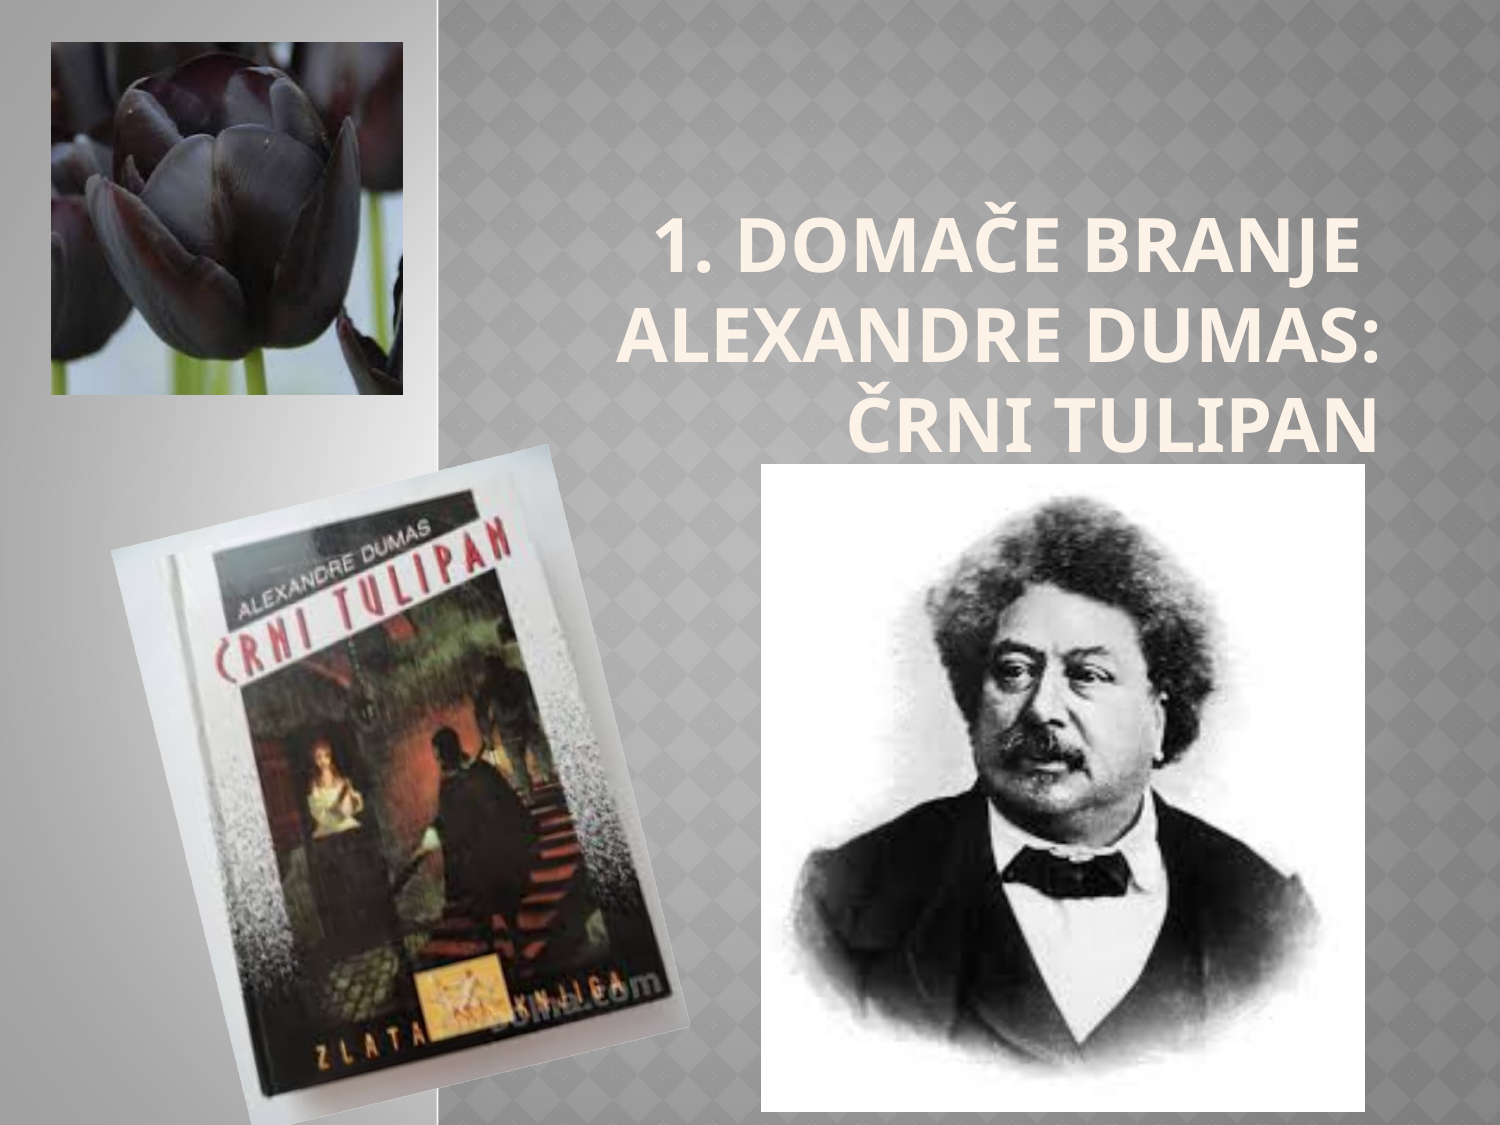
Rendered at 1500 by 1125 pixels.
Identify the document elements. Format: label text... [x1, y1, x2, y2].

picture [0, 0, 1500, 1125]
title 1. DOMAČE BRANJE Alexandre Dumas: Črni tulipan [552, 87, 1390, 558]
